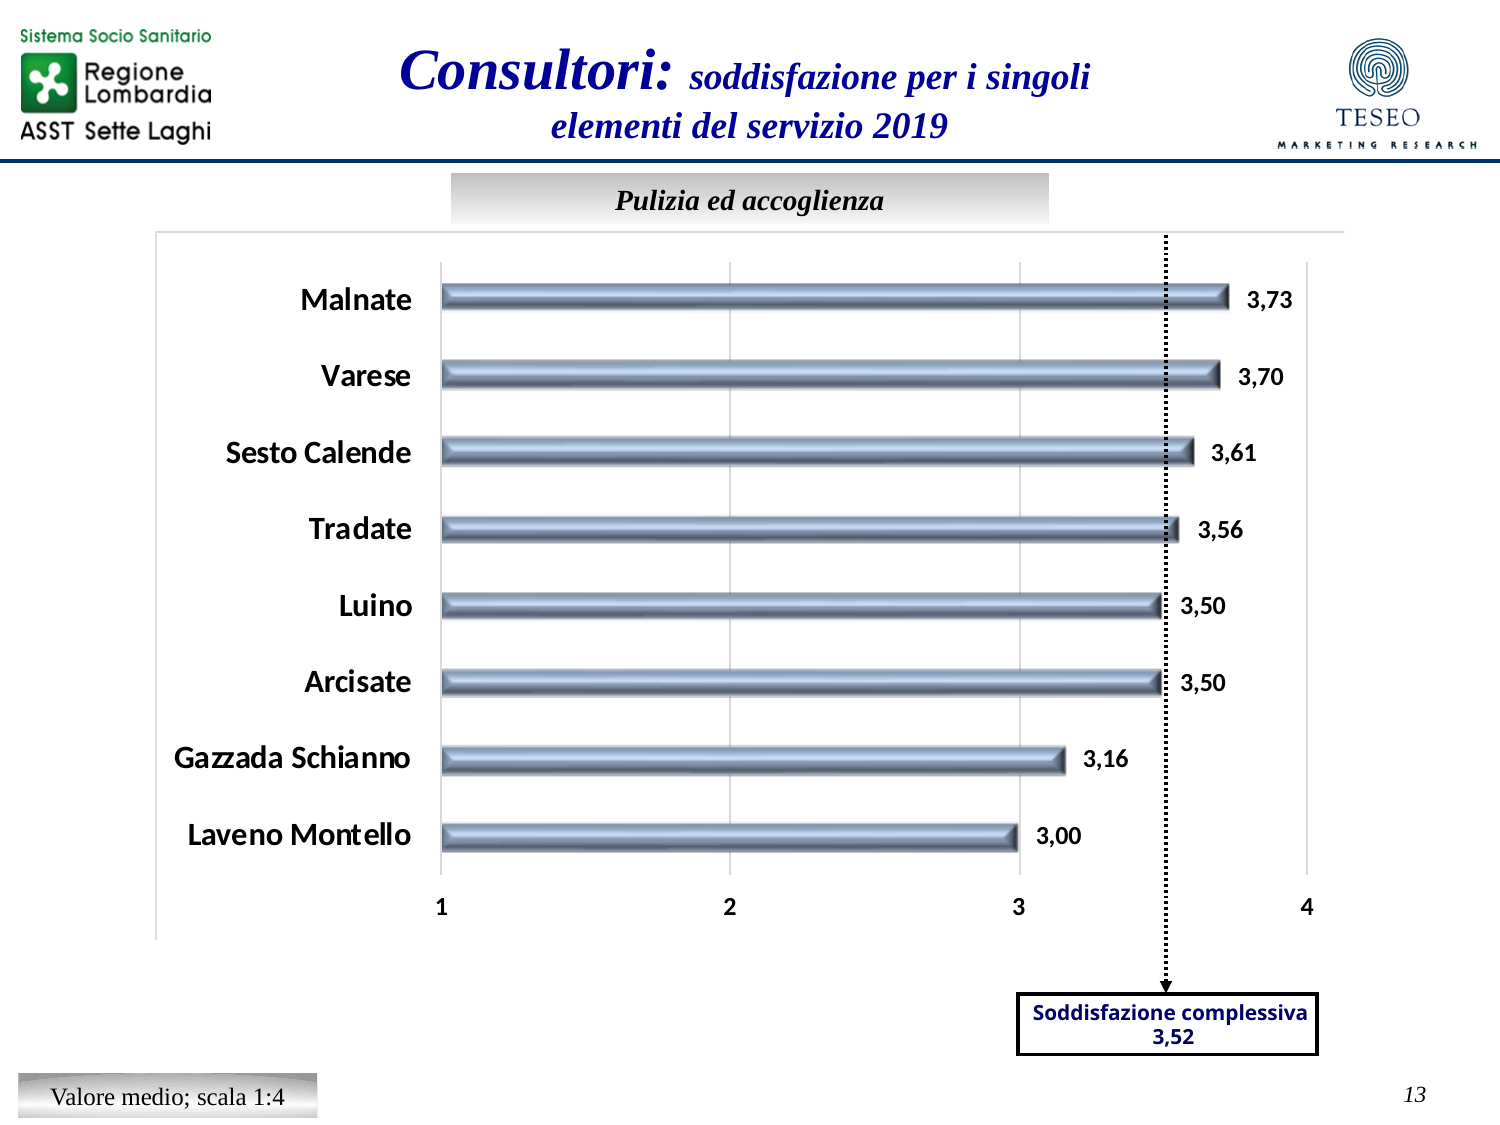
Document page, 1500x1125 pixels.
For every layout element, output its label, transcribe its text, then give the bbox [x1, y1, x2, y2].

picture [21, 26, 206, 148]
picture [155, 230, 1345, 940]
text_box Soddisfazione complessiva 3,52 [1018, 993, 1317, 1055]
text_box Valore medio; scala 1:4 [18, 1073, 318, 1118]
text_box Pulizia ed accoglienza [451, 173, 1049, 224]
picture [1294, 30, 1481, 149]
text_box Consultori: soddisfazione per i singoli elementi del servizio 2019 [206, 25, 1294, 151]
